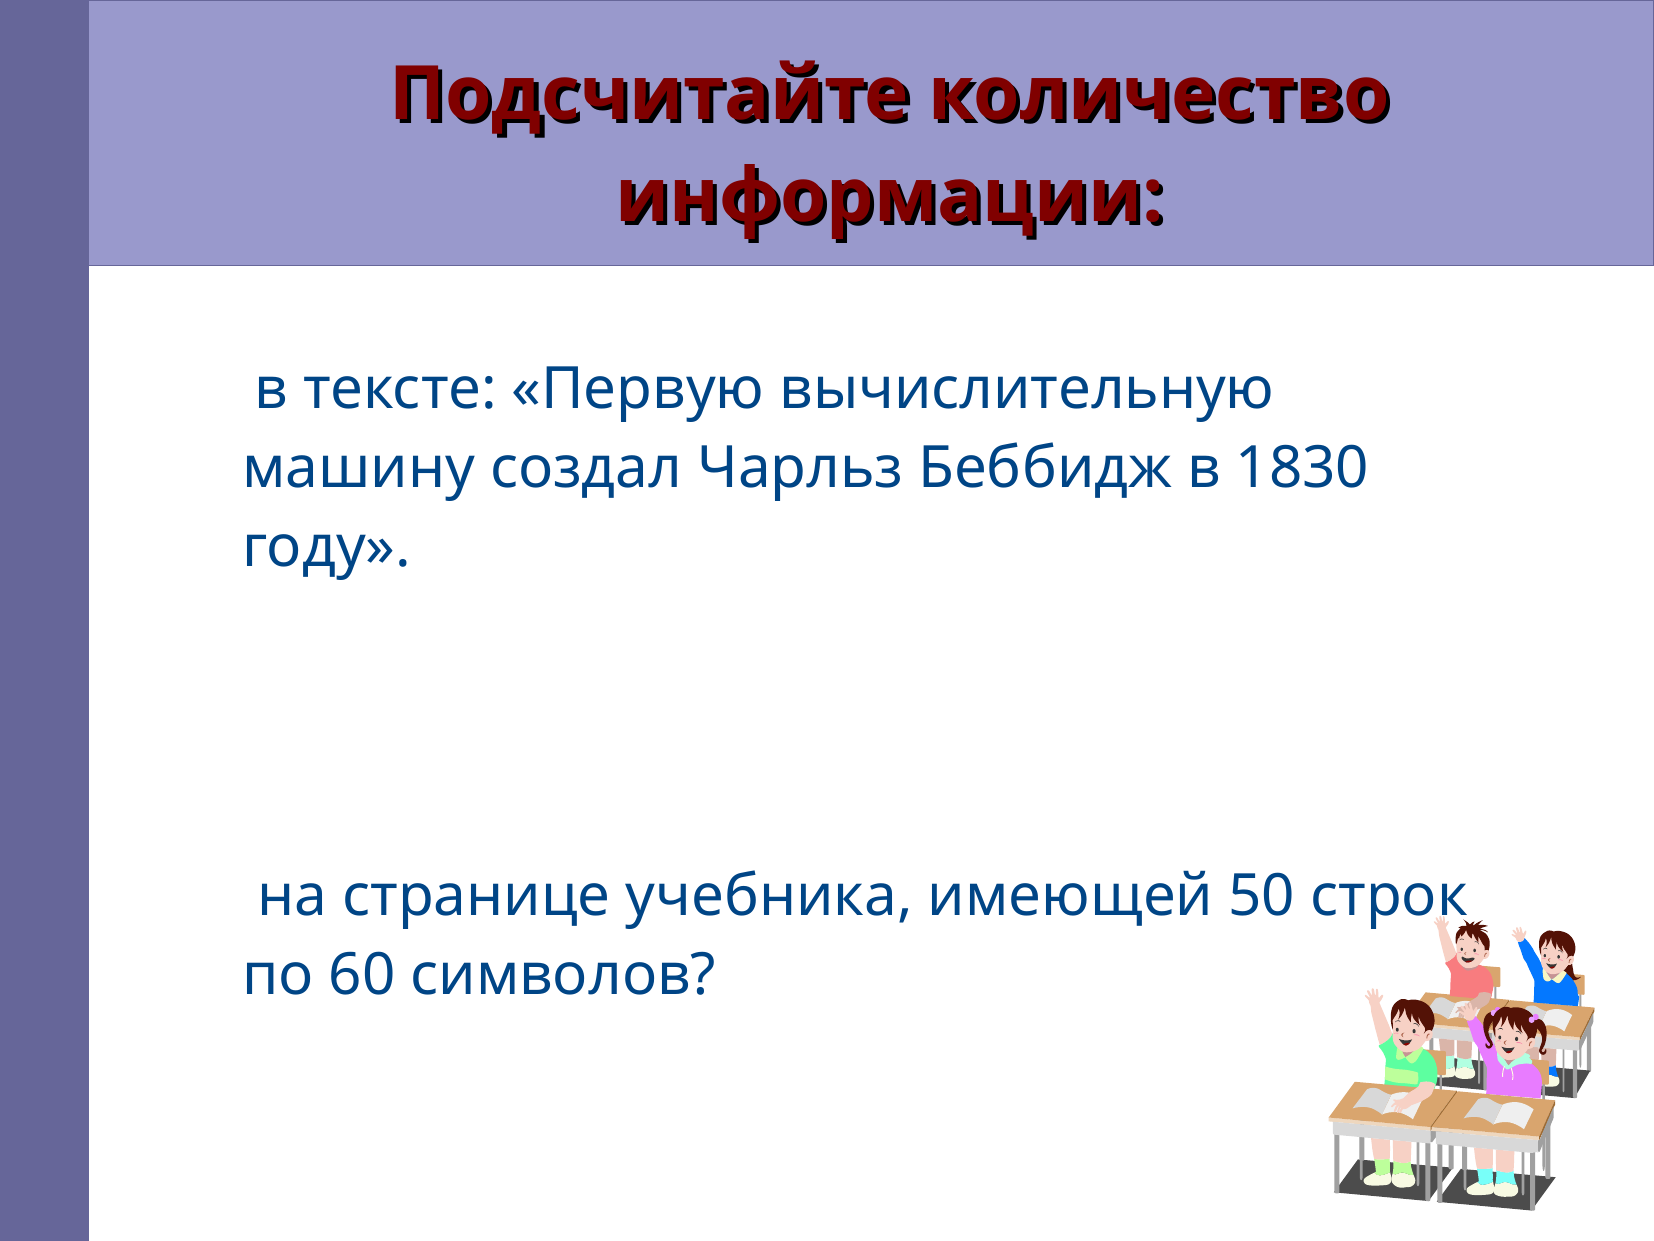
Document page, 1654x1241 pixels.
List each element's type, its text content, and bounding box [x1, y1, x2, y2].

text_box Подсчитайте количество информации: [185, 31, 1595, 252]
text_box в тексте: «Первую вычислительную машину создал Чарльз Беббидж в 1830 году». на странице учебника, имеющей 50 строк по 60 символов? [227, 338, 1506, 1020]
picture [1328, 915, 1595, 1211]
